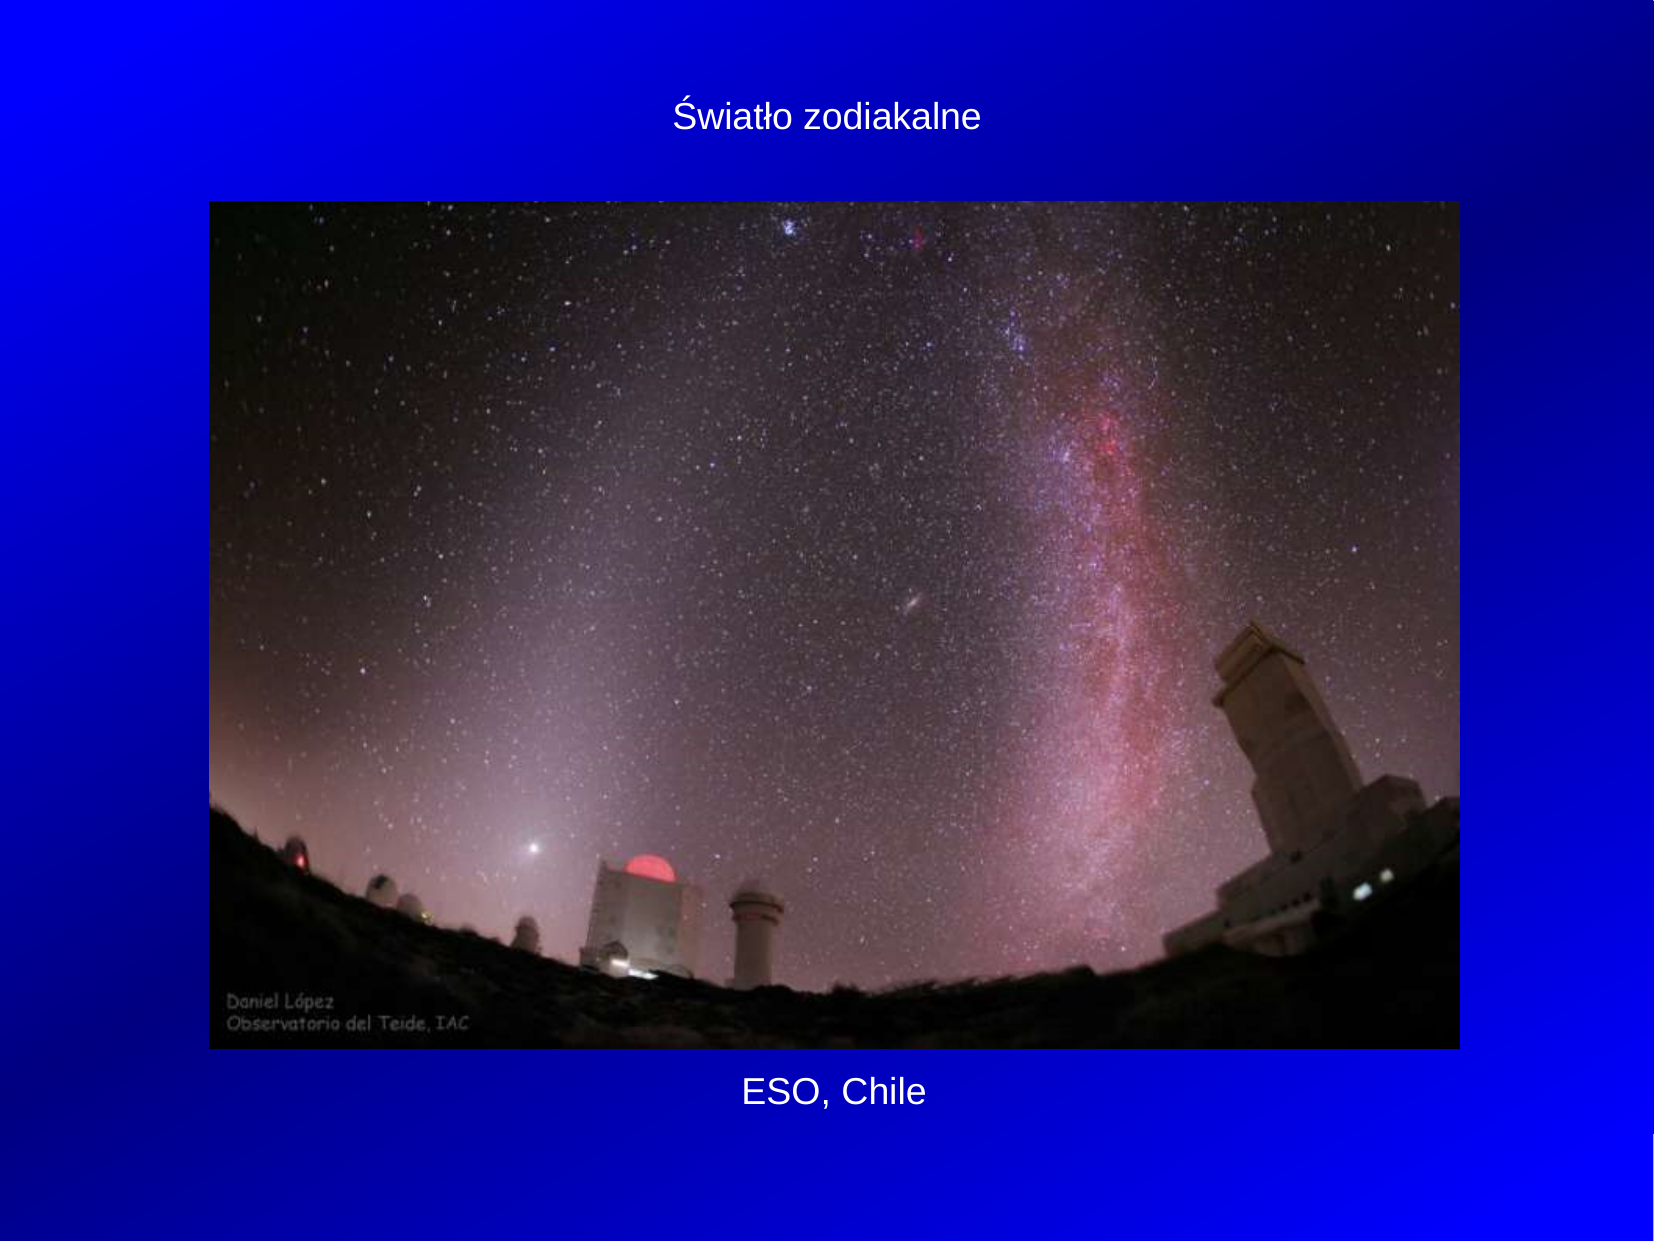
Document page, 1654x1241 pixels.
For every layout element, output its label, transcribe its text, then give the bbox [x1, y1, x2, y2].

text_box Światło zodiakalne [657, 88, 997, 146]
text_box ESO, Chile [726, 1062, 942, 1120]
picture [209, 201, 1460, 1049]
